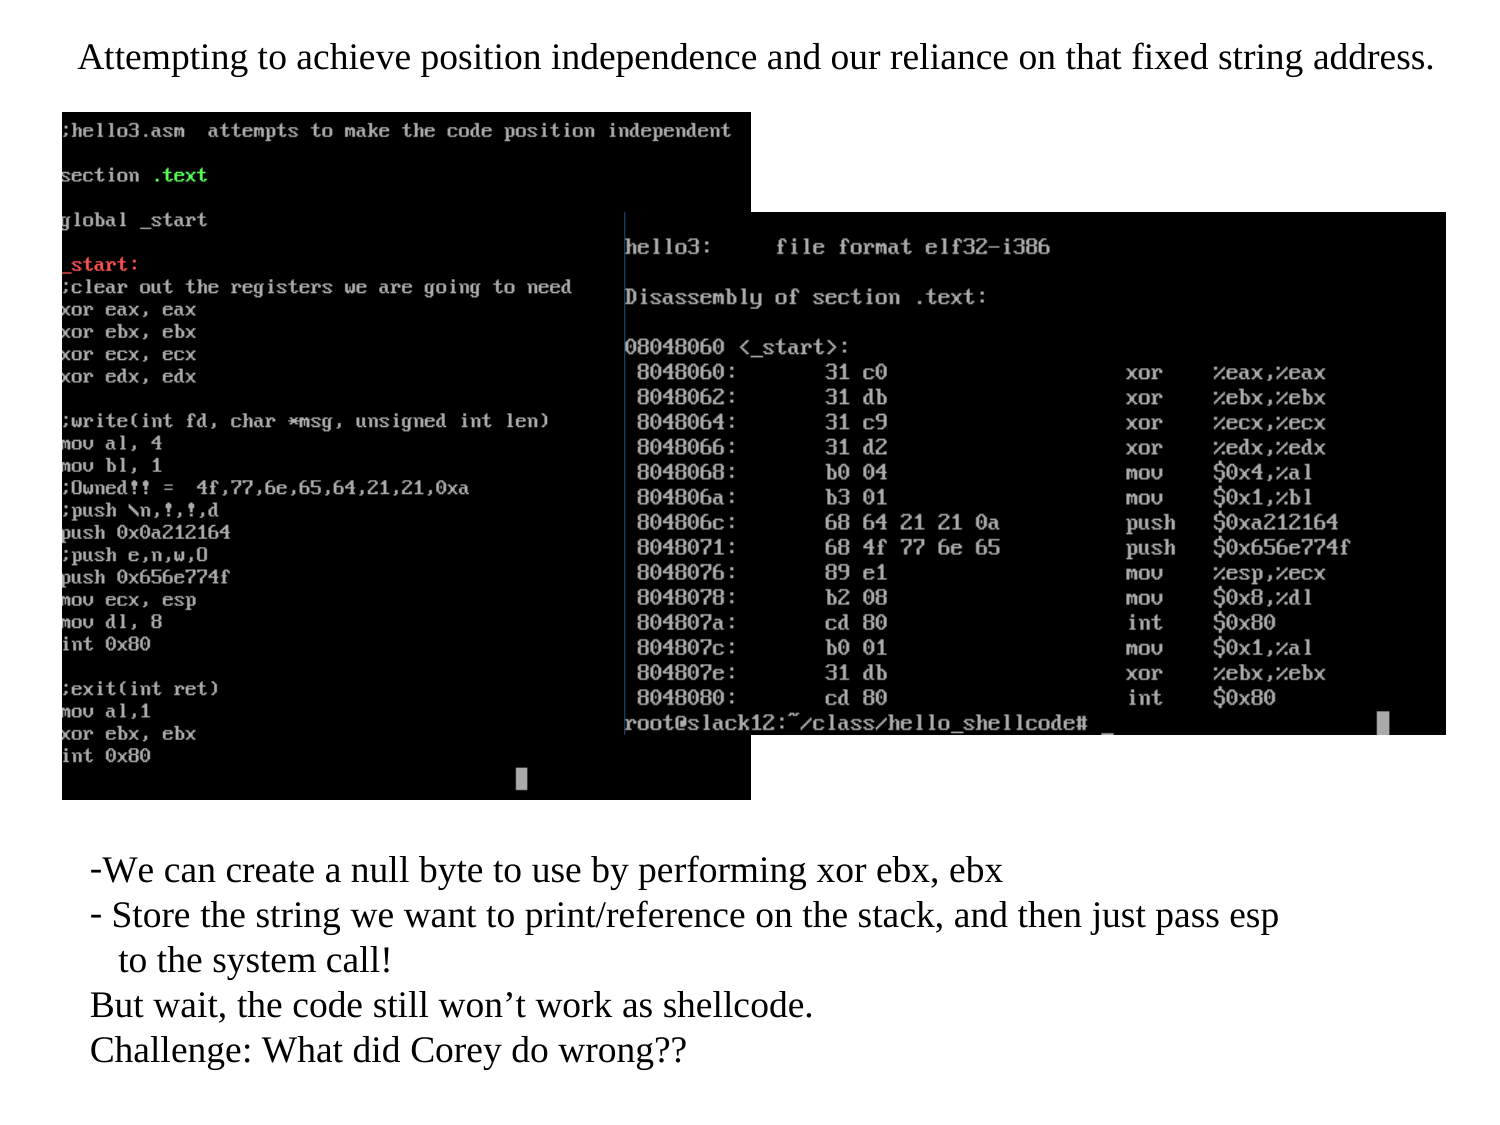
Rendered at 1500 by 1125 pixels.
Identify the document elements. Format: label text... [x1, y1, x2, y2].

text_box We can create a null byte to use by performing xor ebx, ebx Store the string we want to print/reference on the stack, and then just pass esp to the system call! But wait, the code still won’t work as shellcode. Challenge: What did Corey do wrong?? [75, 837, 1305, 1078]
picture [62, 112, 1446, 801]
text_box Attempting to achieve position independence and our reliance on that fixed string address. [62, 24, 1452, 86]
